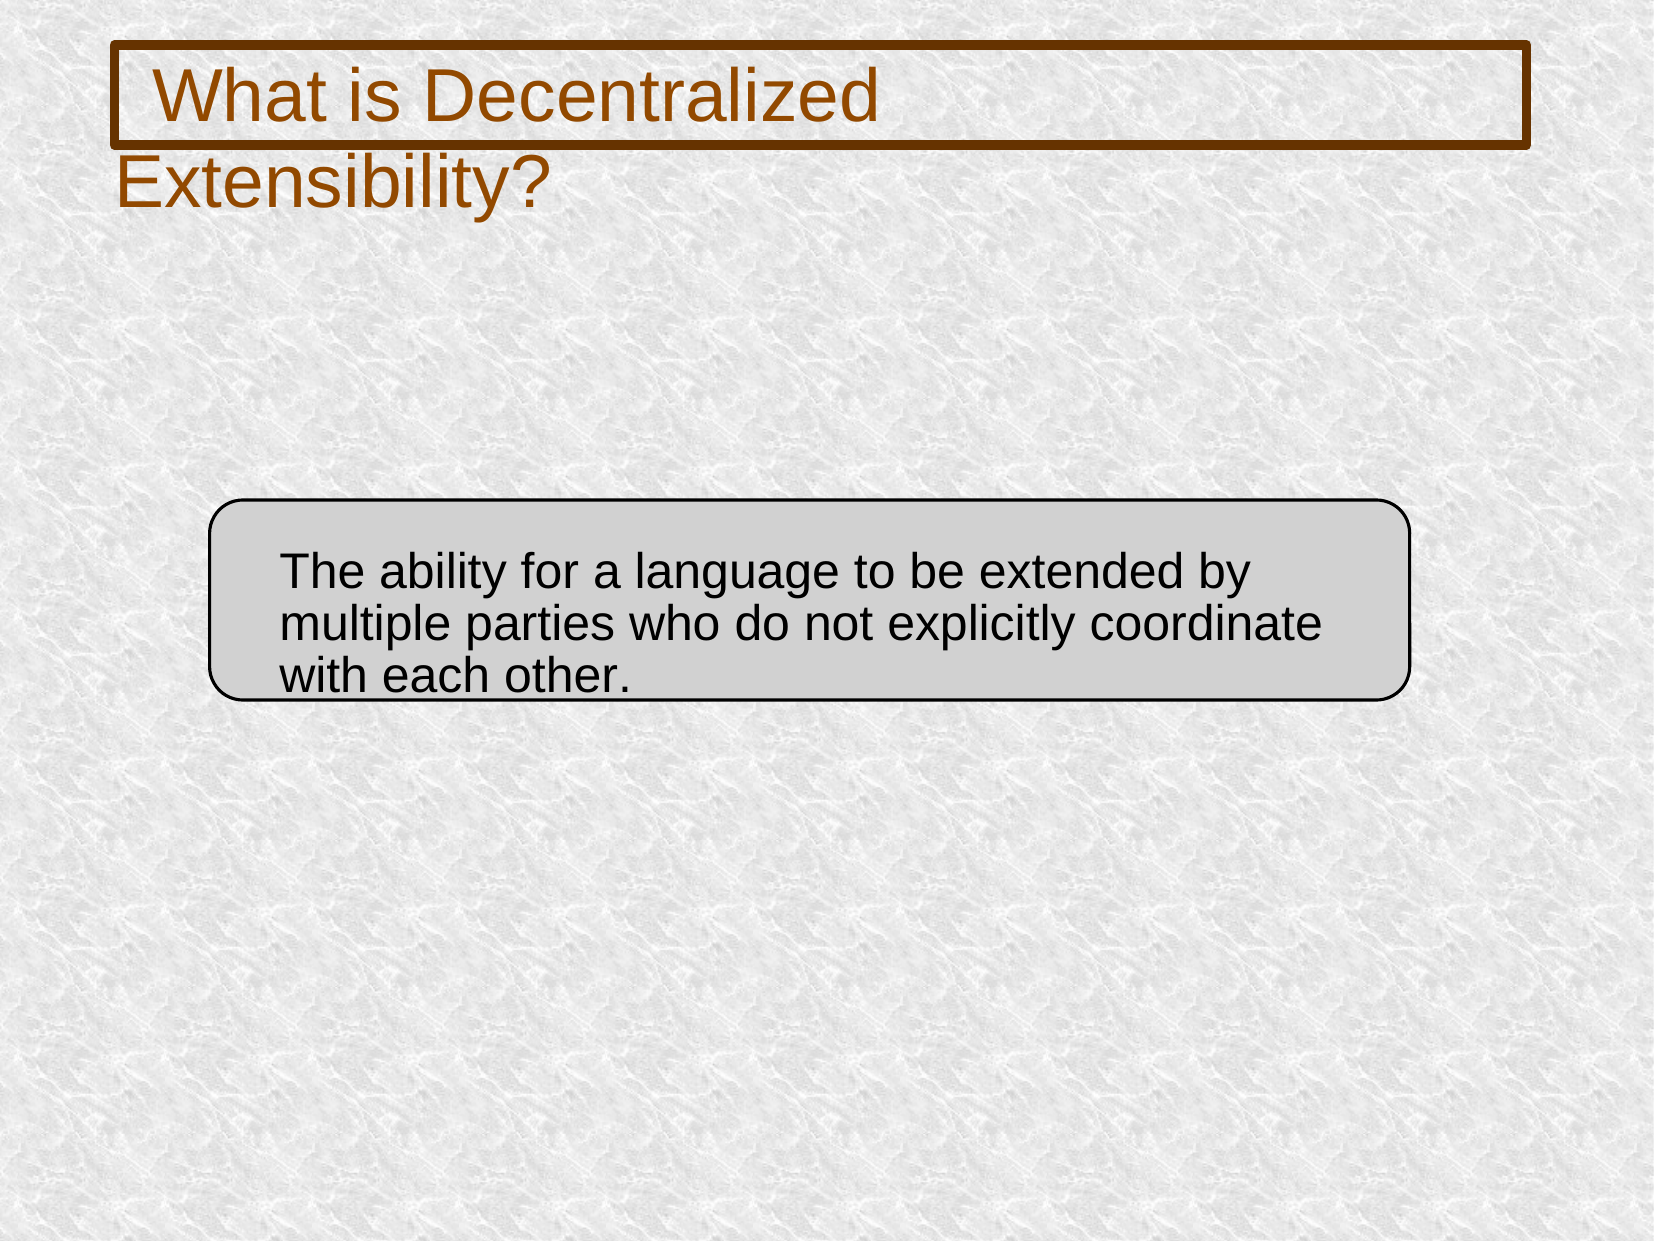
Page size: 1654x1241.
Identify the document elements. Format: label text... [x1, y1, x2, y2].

picture [0, 0, 1654, 1241]
text_box The ability for a language to be extended by multiple parties who do not explicitly coordinate with each other. [209, 499, 1410, 701]
title What is Decentralized Extensibility? [114, 45, 1527, 146]
